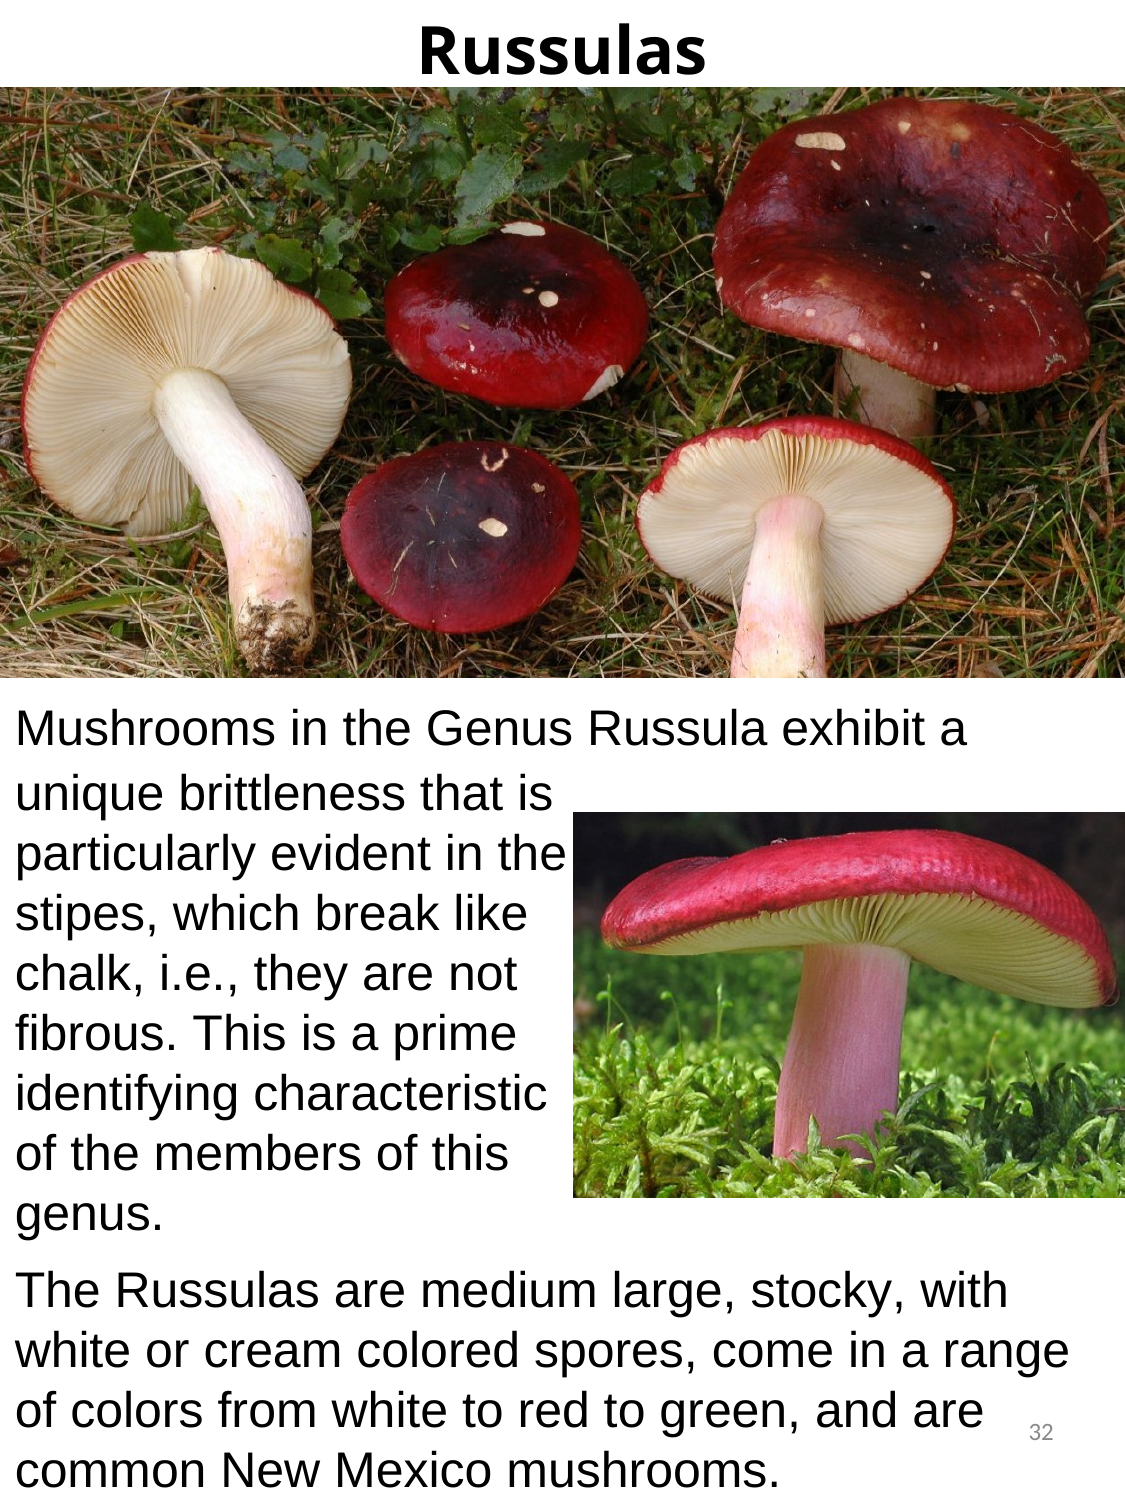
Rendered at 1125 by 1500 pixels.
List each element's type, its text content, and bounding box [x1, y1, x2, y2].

picture [0, 96, 1125, 678]
picture [573, 812, 1125, 1198]
text_box Mushrooms in the Genus Russula exhibit a [0, 687, 1125, 763]
text_box Russulas [0, 0, 1125, 96]
text_box The Russulas are medium large, stocky, with white or cream colored spores, come in a range of colors from white to red to green, and are common New Mexico mushrooms. [0, 1249, 1125, 1500]
text_box unique brittleness that is particularly evident in the stipes, which break like chalk, i.e., they are not fibrous. This is a prime identifying characteristic of the members of this genus. [0, 763, 588, 1248]
